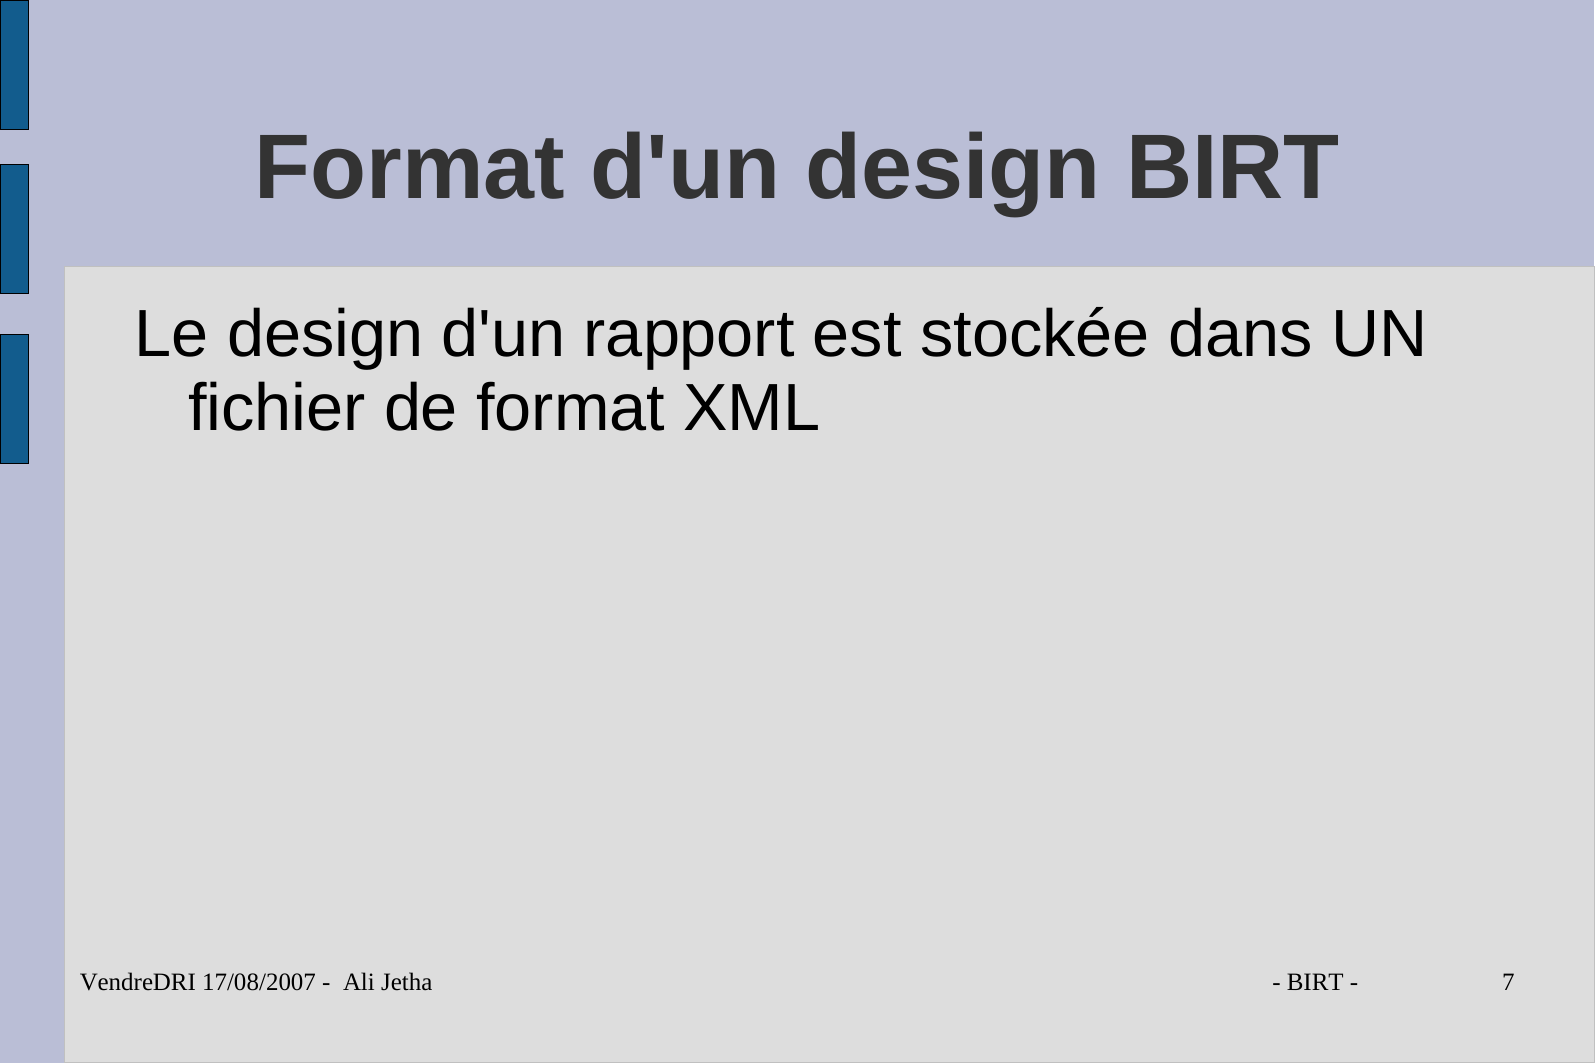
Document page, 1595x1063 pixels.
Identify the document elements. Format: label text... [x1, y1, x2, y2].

title Format d'un design BIRT [117, 85, 1479, 249]
list Le design d'un rapport est stockée dans UN fichier de format XML [117, 295, 1479, 966]
